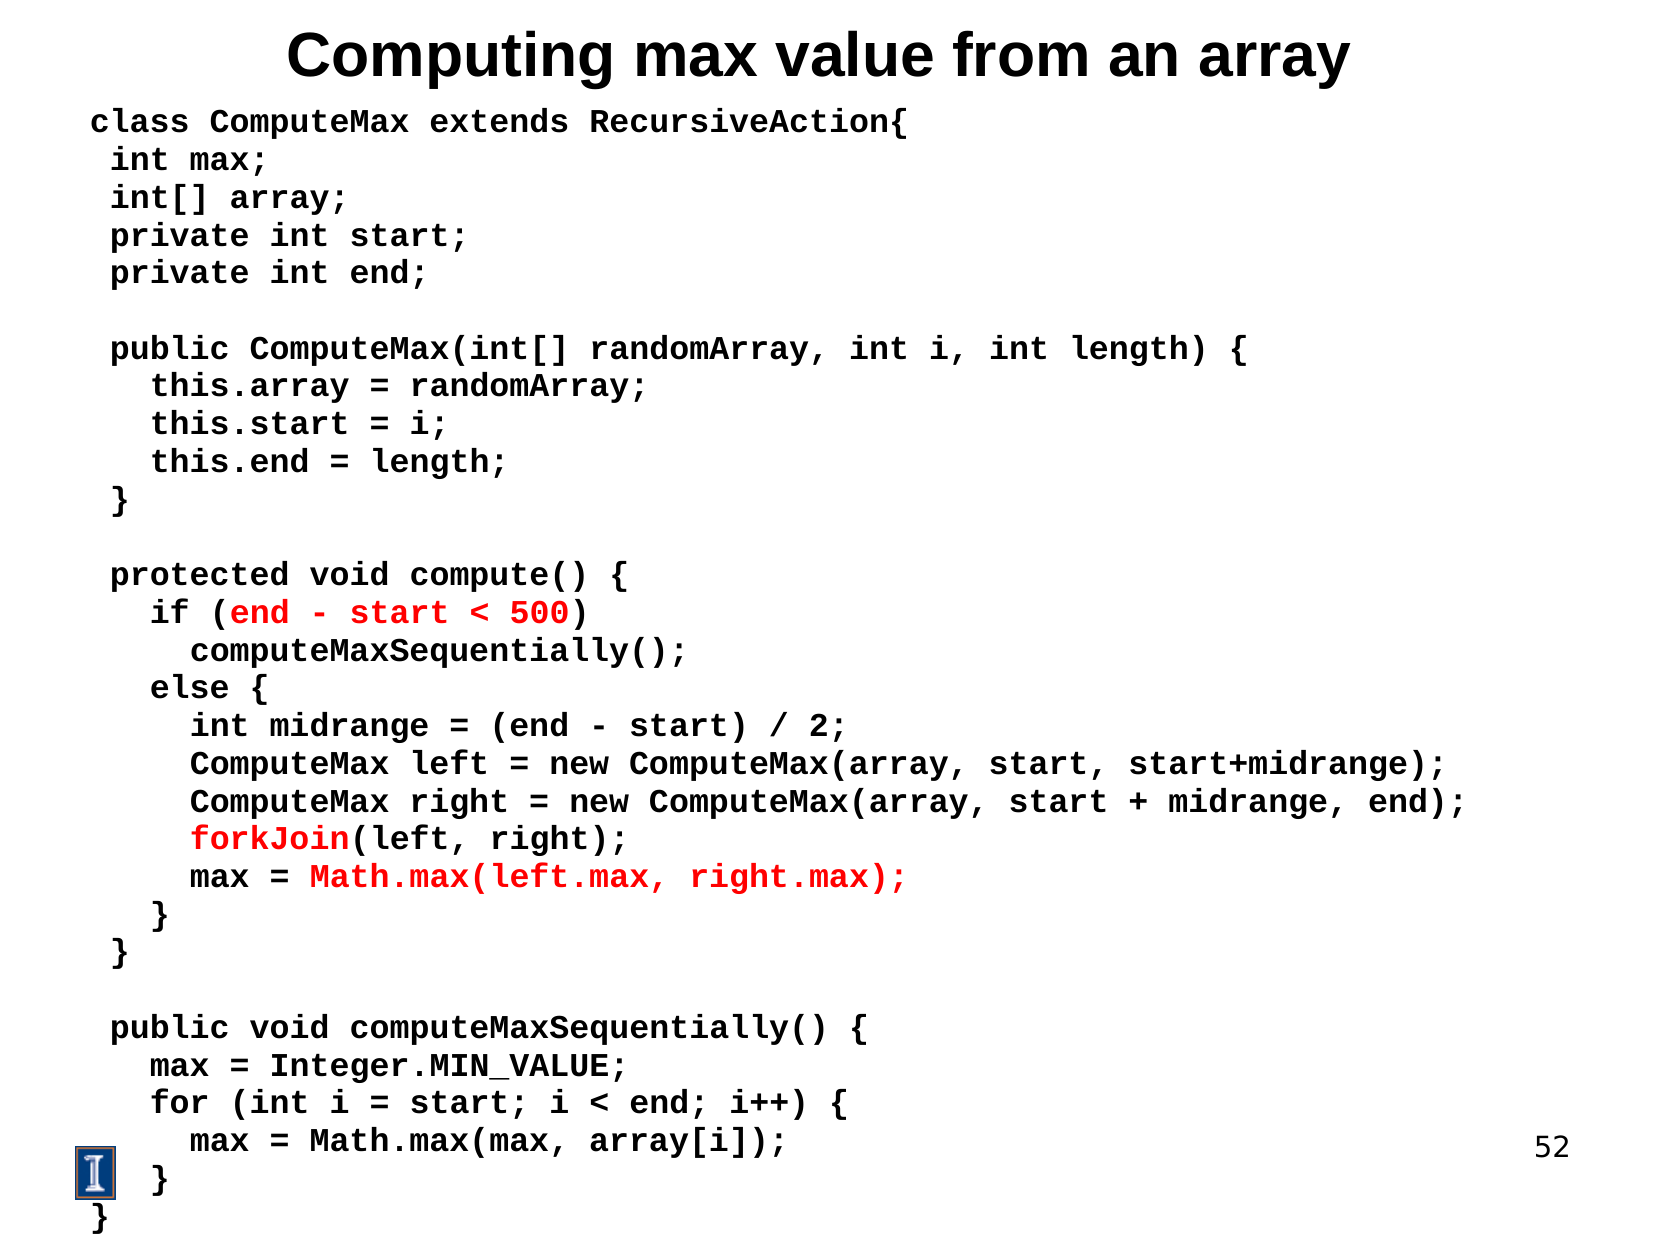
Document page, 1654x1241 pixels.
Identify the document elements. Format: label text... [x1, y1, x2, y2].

text_box class ComputeMax extends RecursiveAction{ int max; int[] array; private int start; private int end; public ComputeMax(int[] randomArray, int i, int length) { this.array = randomArray; this.start = i; this.end = length; } protected void compute() { if (end - start < 500) computeMaxSequentially(); else { int midrange = (end - start) / 2; ComputeMax left = new ComputeMax(array, start, start+midrange); ComputeMax right = new ComputeMax(array, start + midrange, end); forkJoin(left, right); max = Math.max(left.max, right.max); } } public void computeMaxSequentially() { max = Integer.MIN_VALUE; for (int i = start; i < end; i++) { max = Math.max(max, array[i]); } } [75, 97, 1576, 1238]
title Computing max value from an array [75, 0, 1564, 97]
